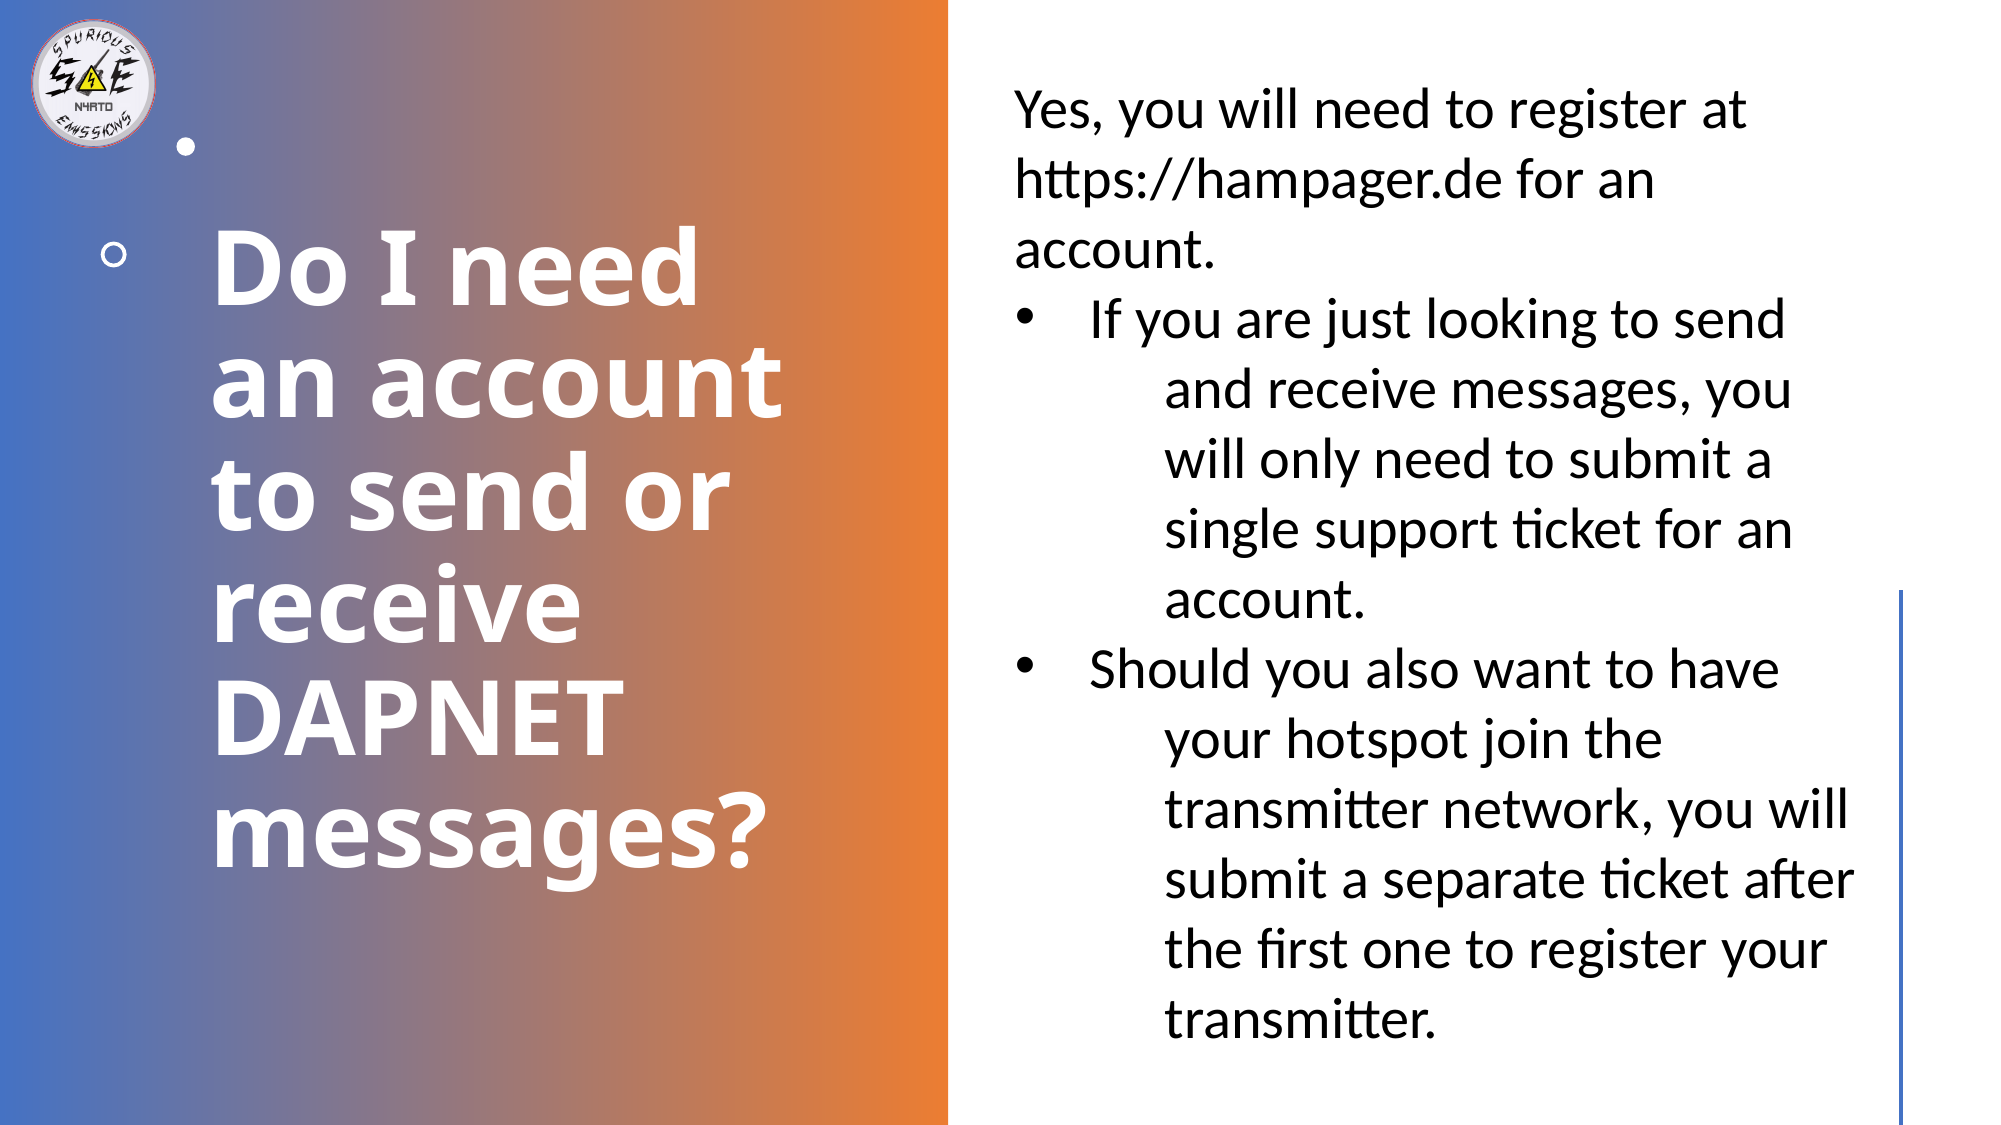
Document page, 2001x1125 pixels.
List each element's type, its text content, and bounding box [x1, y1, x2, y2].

text_box Yes, you will need to register at https://hampager.de for an account. If you are just looking to send and receive messages, you will only need to submit a single support ticket for an account. Should you also want to have your hotspot join the transmitter network, you will submit a separate ticket after the first one to register your transmitter. [999, 62, 1879, 997]
text_box [0, 0, 2000, 1125]
picture [31, 19, 156, 148]
title Do I need an account to send or receive DAPNET messages? [194, 62, 853, 1043]
